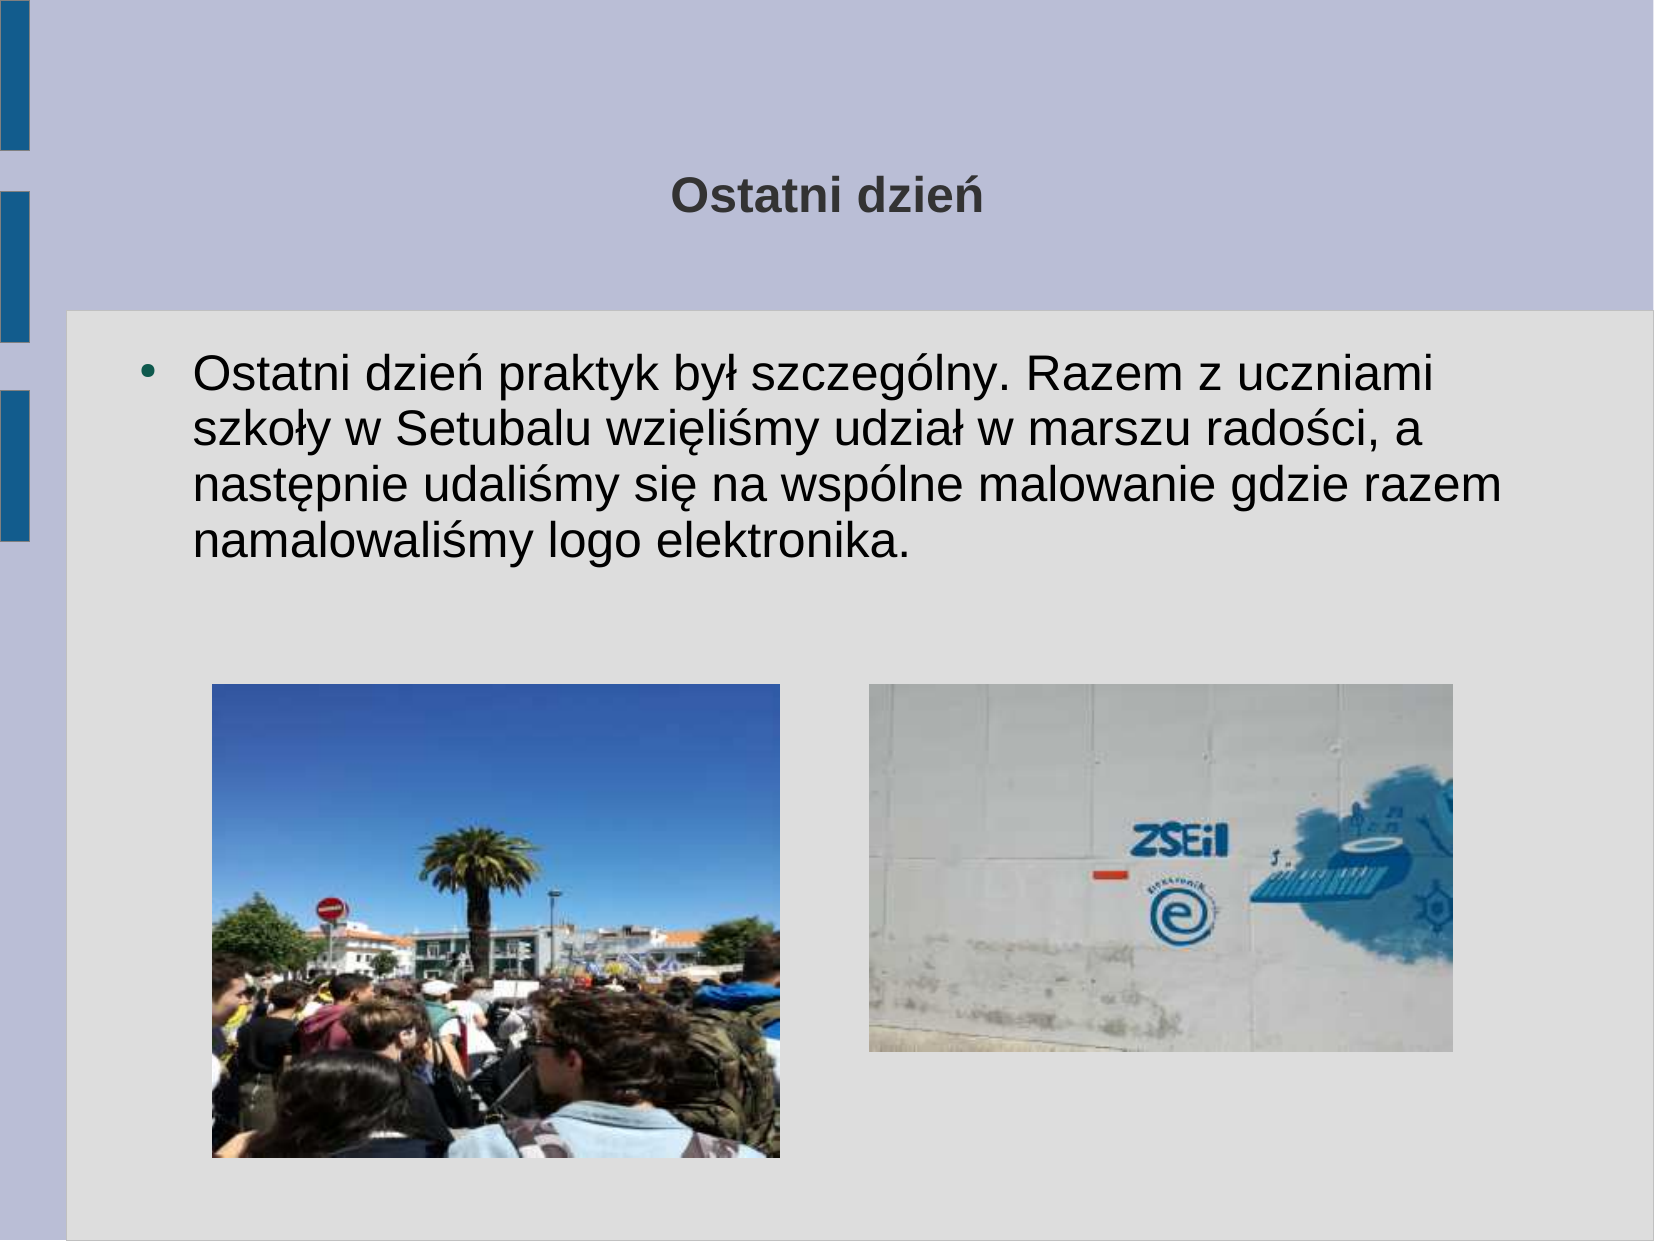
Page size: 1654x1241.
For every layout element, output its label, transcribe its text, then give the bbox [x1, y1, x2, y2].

list Ostatni dzień praktyk był szczególny. Razem z uczniami szkoły w Setubalu wzięliśmy udział w marszu radości, a następnie udaliśmy się na wspólne malowanie gdzie razem namalowaliśmy logo elektronika. [121, 344, 1534, 1127]
picture [869, 684, 1453, 1052]
picture [212, 684, 780, 1158]
title Ostatni dzień [121, 91, 1534, 299]
